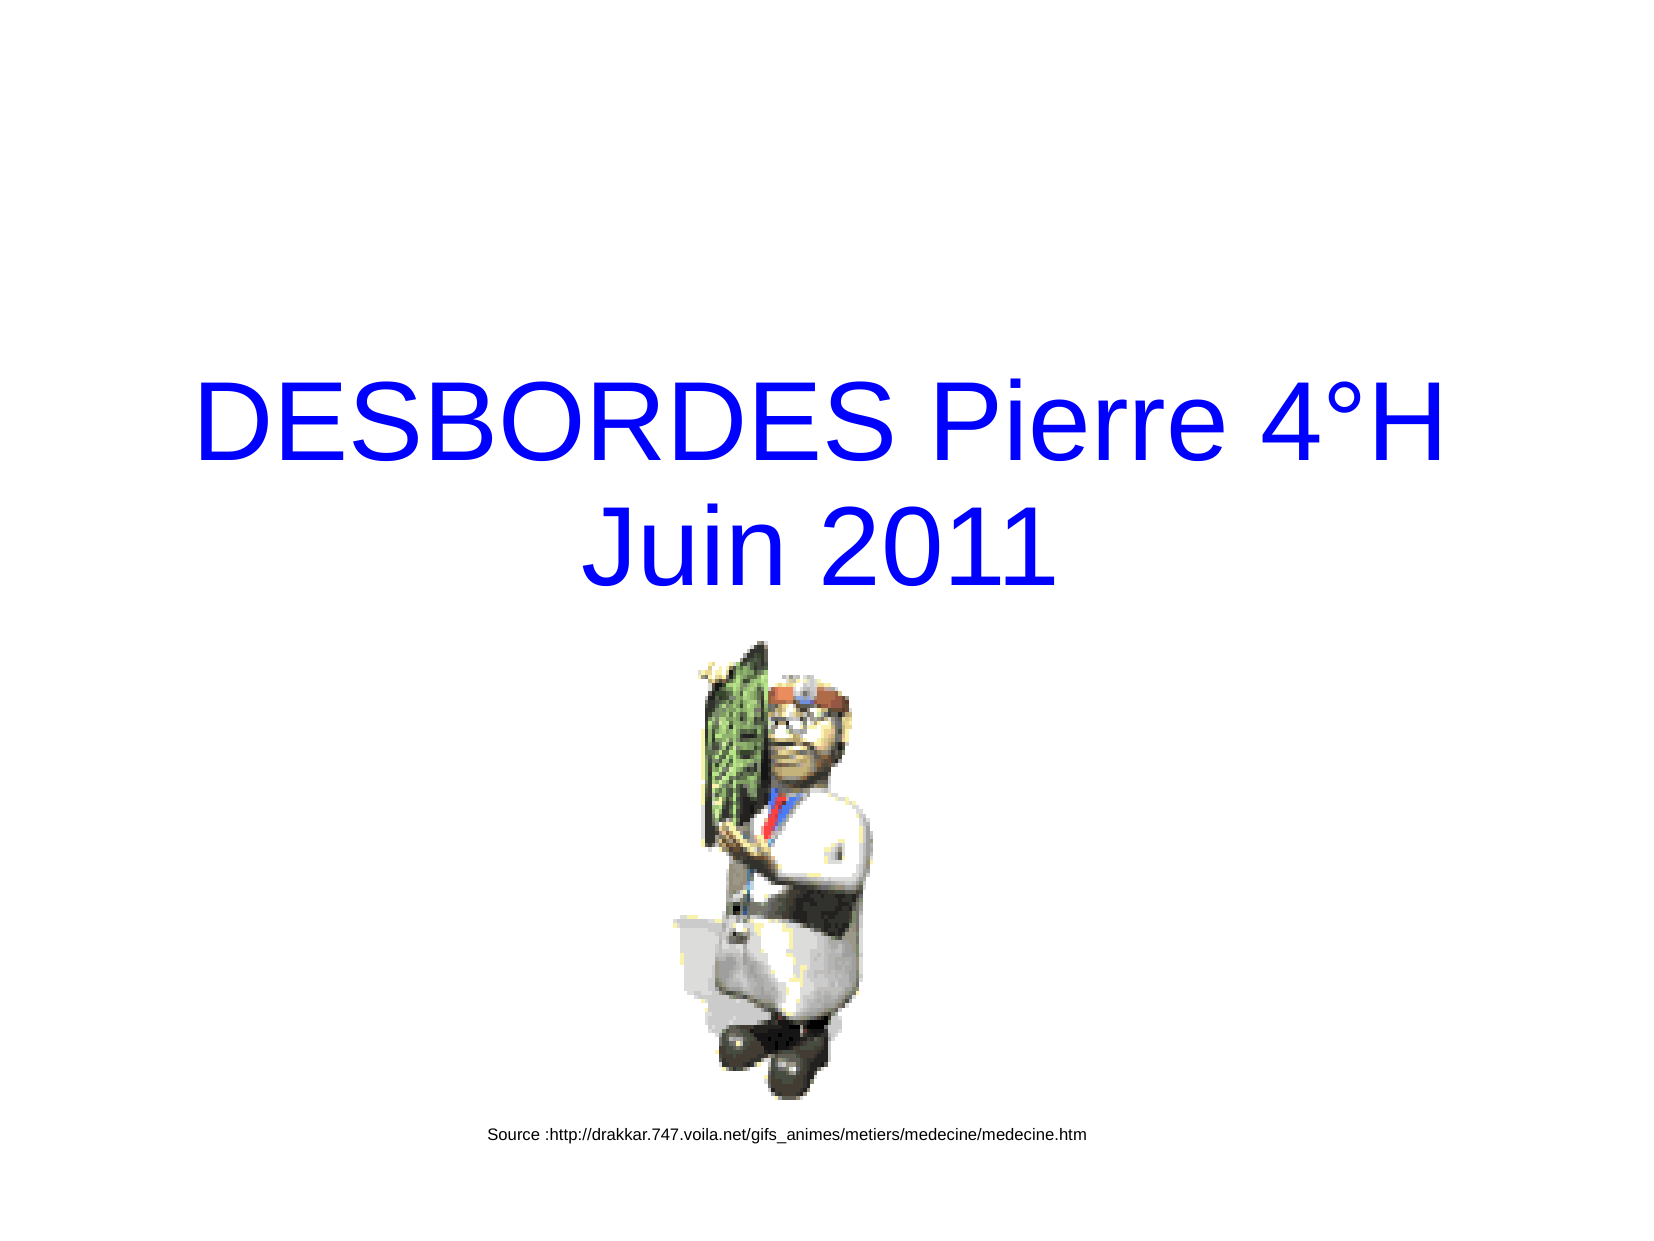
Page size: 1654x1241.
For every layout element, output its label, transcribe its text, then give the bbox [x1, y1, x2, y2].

text_box Source :http://drakkar.747.voila.net/gifs_animes/metiers/medecine/medecine.htm [472, 1117, 1123, 1152]
subtitle DESBORDES Pierre 4°H Juin 2011 [76, 82, 1565, 886]
picture [649, 616, 916, 1117]
